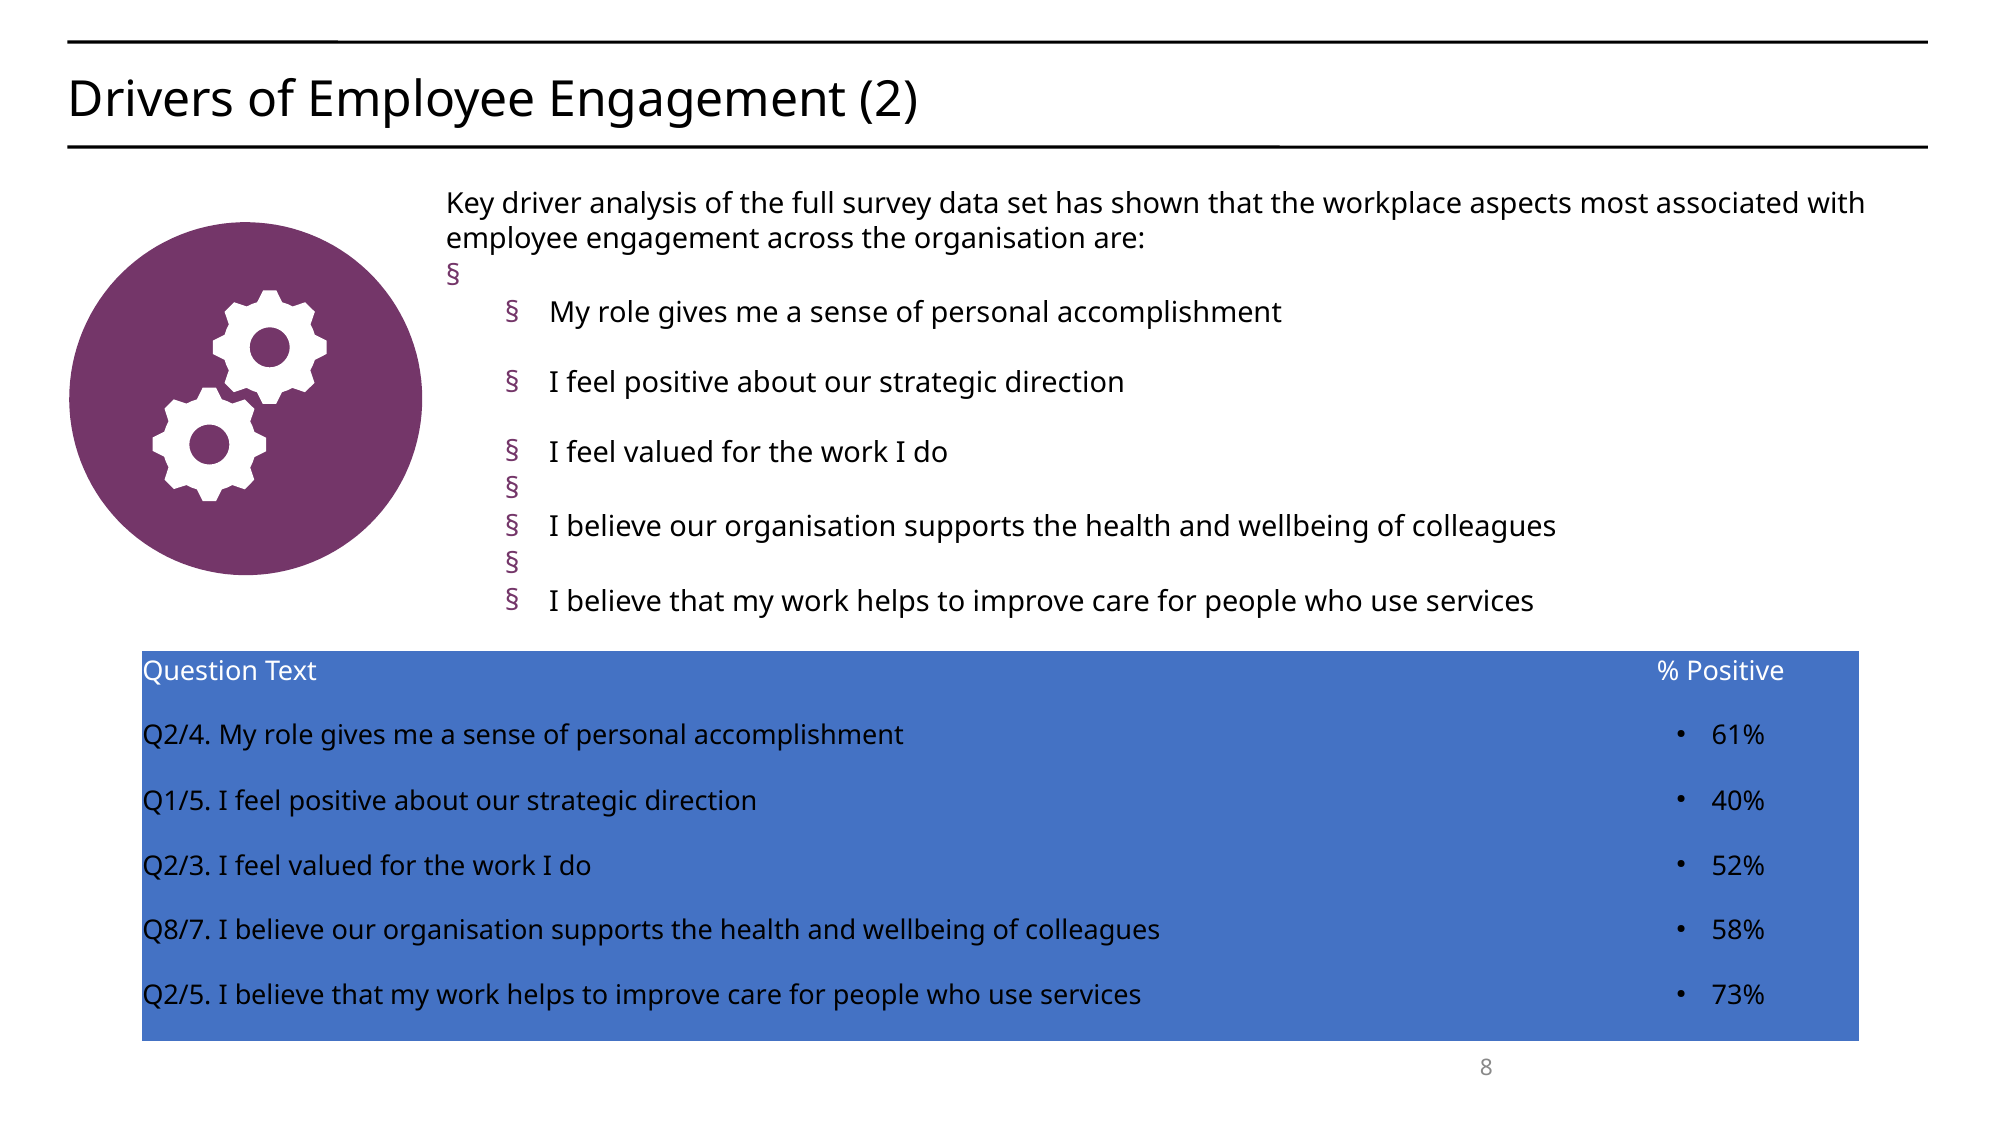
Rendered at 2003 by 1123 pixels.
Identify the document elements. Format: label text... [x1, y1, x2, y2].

text_box 8 [1464, 1038, 1931, 1098]
title Drivers of Employee Engagement (2) [67, 48, 1942, 137]
table_cell Q2/4. My role gives me a sense of personal accomplishment [142, 716, 1582, 781]
text_box [369, 272, 423, 525]
table_header % Positive [1582, 651, 1859, 716]
text_box [129, 222, 363, 266]
picture [110, 266, 369, 526]
text_box [123, 526, 368, 576]
table_cell Q2/5. I believe that my work helps to improve care for people who use services [142, 976, 1582, 1041]
text_box [69, 285, 110, 512]
table_cell 40% [1582, 781, 1859, 846]
table_cell Q8/7. I believe our organisation supports the health and wellbeing of colleagues [142, 911, 1582, 976]
table_cell 73% [1582, 976, 1859, 1041]
table_cell Q1/5. I feel positive about our strategic direction [142, 781, 1582, 846]
table_cell 58% [1582, 911, 1859, 976]
table_cell 52% [1582, 846, 1859, 911]
text_box Key driver analysis of the full survey data set has shown that the workplace aspects most associated with employee engagement across the organisation are: My role gives me a sense of personal accomplishment I feel positive about our strategic direction I feel valued for the work I do I believe our organisation supports the health and wellbeing of colleagues I believe that my work helps to improve care for people who use services [430, 177, 1961, 686]
table_cell Q2/3. I feel valued for the work I do [142, 846, 1582, 911]
table_header Question Text [142, 651, 1582, 716]
table_cell 61% [1582, 716, 1859, 781]
